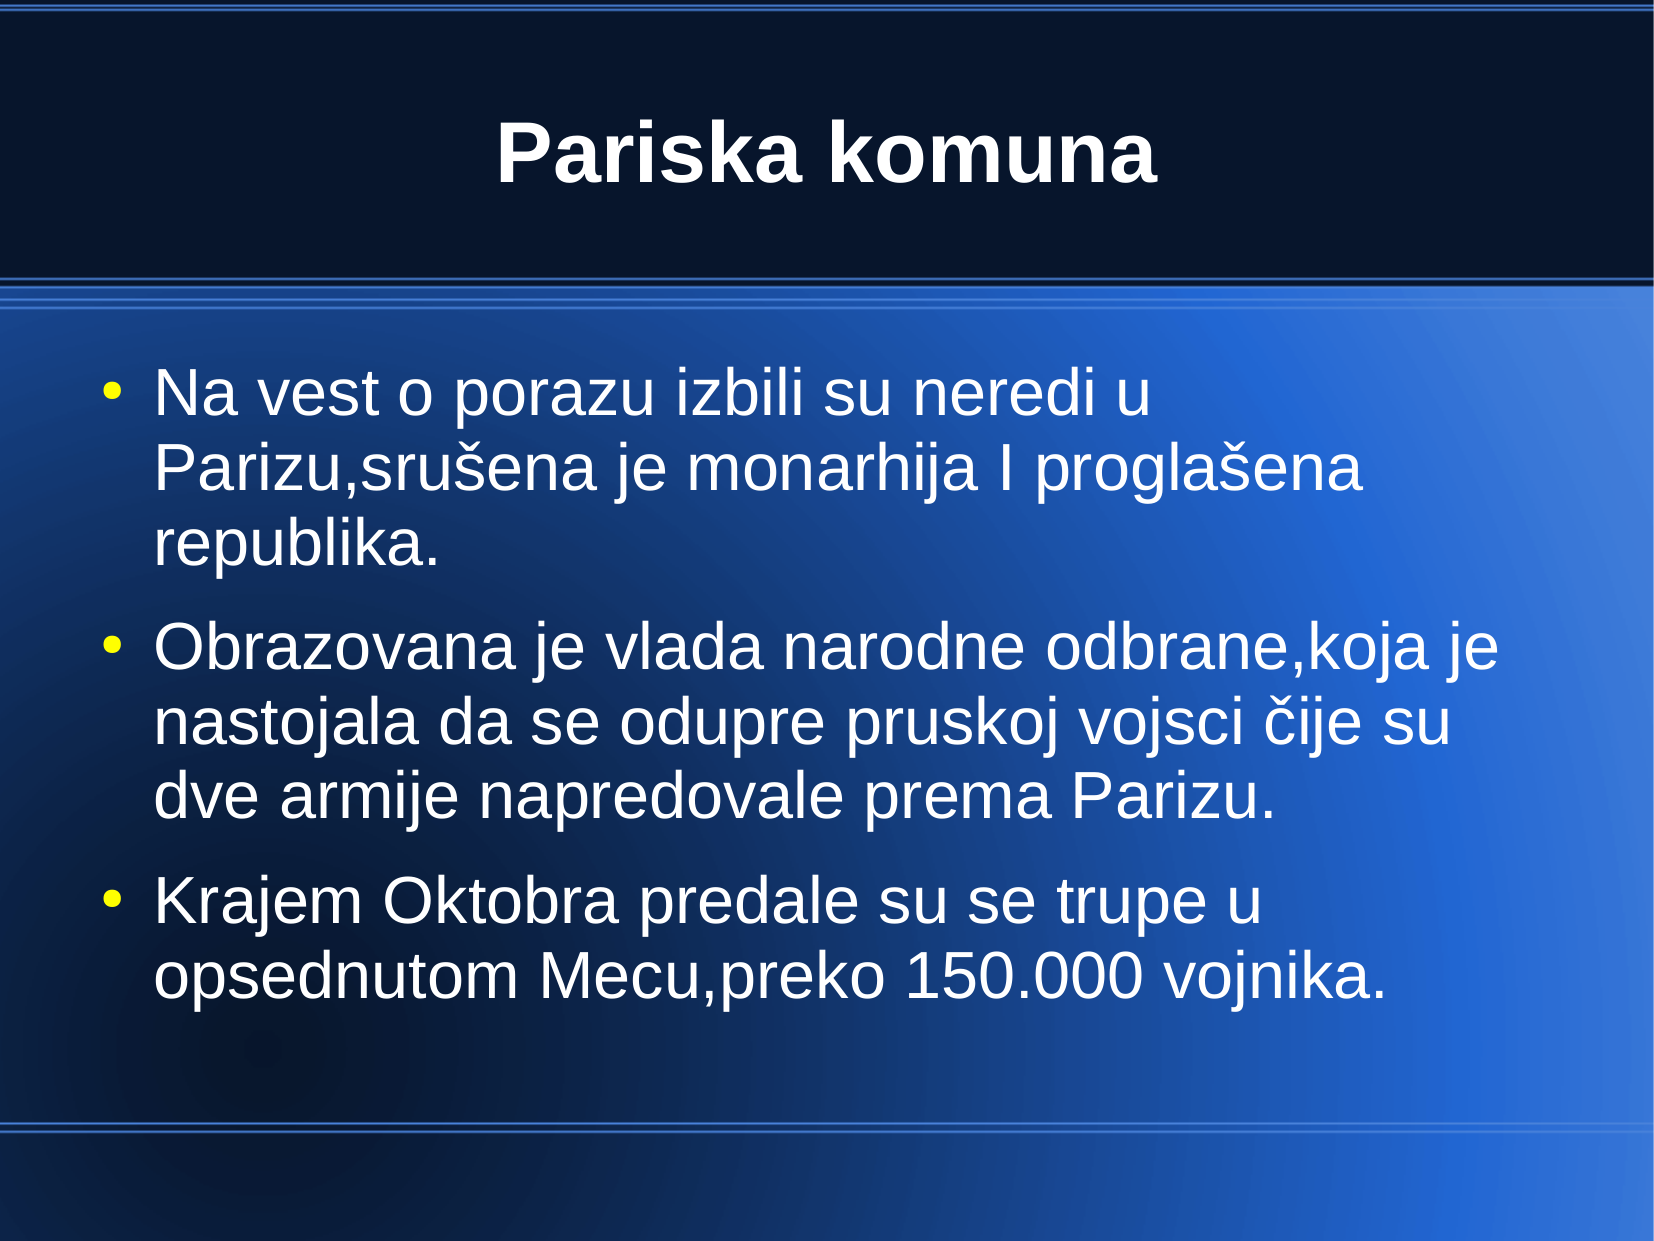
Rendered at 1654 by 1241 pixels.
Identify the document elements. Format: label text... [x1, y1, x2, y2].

title Pariska komuna [82, 49, 1571, 257]
picture [0, 0, 1654, 1241]
list Na vest o porazu izbili su neredi u Parizu,srušena je monarhija I proglašena republika. Obrazovana je vlada narodne odbrane,koja je nastojala da se odupre pruskoj vojsci čije su dve armije napredovale prema Parizu. Krajem Oktobra predale su se trupe u opsednutom Mecu,preko 150.000 vojnika. [82, 355, 1571, 1075]
